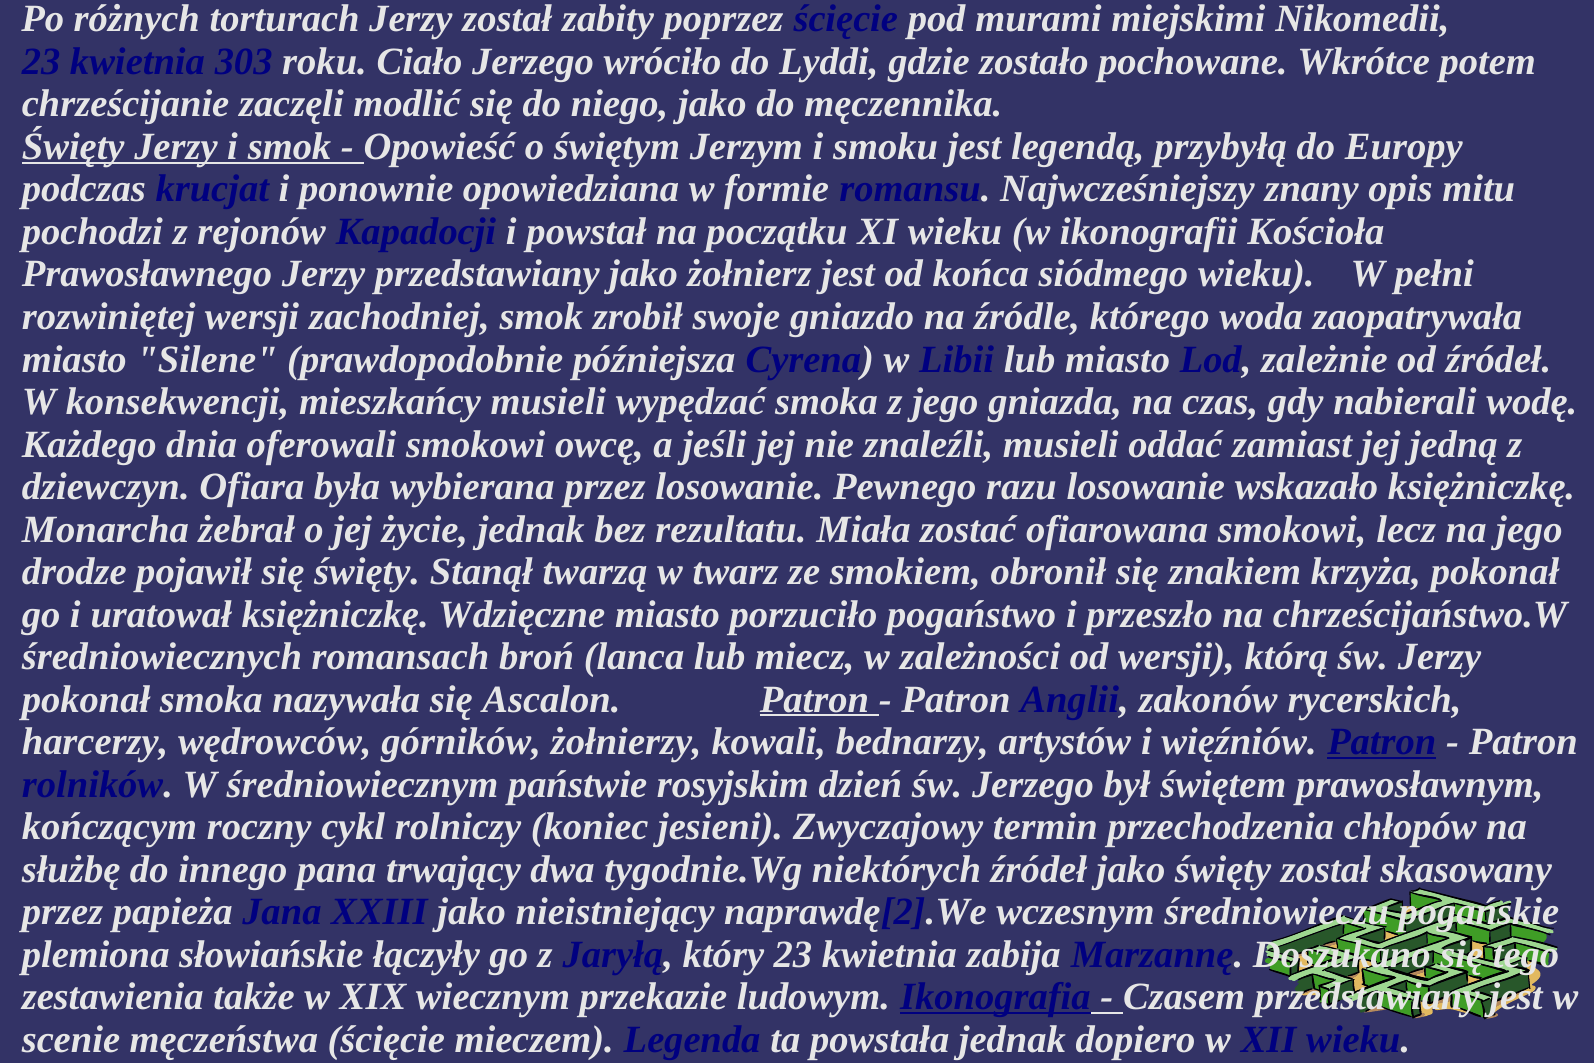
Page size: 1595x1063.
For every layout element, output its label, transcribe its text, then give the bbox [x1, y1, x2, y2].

title Po różnych torturach Jerzy został zabity poprzez ścięcie pod murami miejskimi Nikomedii, 23 kwietnia 303 roku. Ciało Jerzego wróciło do Lyddi, gdzie zostało pochowane. Wkrótce potem chrześcijanie zaczęli modlić się do niego, jako do męczennika. Święty Jerzy i smok - Opowieść o świętym Jerzym i smoku jest legendą, przybyłą do Europy podczas krucjat i ponownie opowiedziana w formie romansu. Najwcześniejszy znany opis mitu pochodzi z rejonów Kapadocji i powstał na początku XI wieku (w ikonografii Kościoła Prawosławnego Jerzy przedstawiany jako żołnierz jest od końca siódmego wieku). W pełni rozwiniętej wersji zachodniej, smok zrobił swoje gniazdo na źródle, którego woda zaopatrywała miasto "Silene" (prawdopodobnie późniejsza Cyrena) w Libii lub miasto Lod, zależnie od źródeł. W konsekwencji, mieszkańcy musieli wypędzać smoka z jego gniazda, na czas, gdy nabierali wodę. Każdego dnia oferowali smokowi owcę, a jeśli jej nie znaleźli, musieli oddać zamiast jej jedną z dziewczyn. Ofiara była wybierana przez losowanie. Pewnego razu losowanie wskazało księżniczkę. Monarcha żebrał o jej życie, jednak bez rezultatu. Miała zostać ofiarowana smokowi, lecz na jego drodze pojawił się święty. Stanął twarzą w twarz ze smokiem, obronił się znakiem krzyża, pokonał go i uratował księżniczkę. Wdzięczne miasto porzuciło pogaństwo i przeszło na chrześcijaństwo.W średniowiecznych romansach broń (lanca lub miecz, w zależności od wersji), którą św. Jerzy pokonał smoka nazywała się Ascalon. Patron - Patron Anglii, zakonów rycerskich, harcerzy, wędrowców, górników, żołnierzy, kowali, bednarzy, artystów i więźniów. Patron - Patron rolników. W średniowiecznym państwie rosyjskim dzień św. Jerzego był świętem prawosławnym, kończącym roczny cykl rolniczy (koniec jesieni). Zwyczajowy termin przechodzenia chłopów na służbę do innego pana trwający dwa tygodnie.Wg niektórych źródeł jako święty został skasowany przez papieża Jana XXIII jako nieistniejący naprawdę[2].We wczesnym średniowieczu pogańskie plemiona słowiańskie łączyły go z Jaryłą, który 23 kwietnia zabija Marzannę. Doszukano się tego zestawienia także w XIX wiecznym przekazie ludowym. Ikonografia - Czasem przedstawiany jest w scenie męczeństwa (ścięcie mieczem). Legenda ta powstała jednak dopiero w XII wieku. [0, 0, 1595, 1063]
